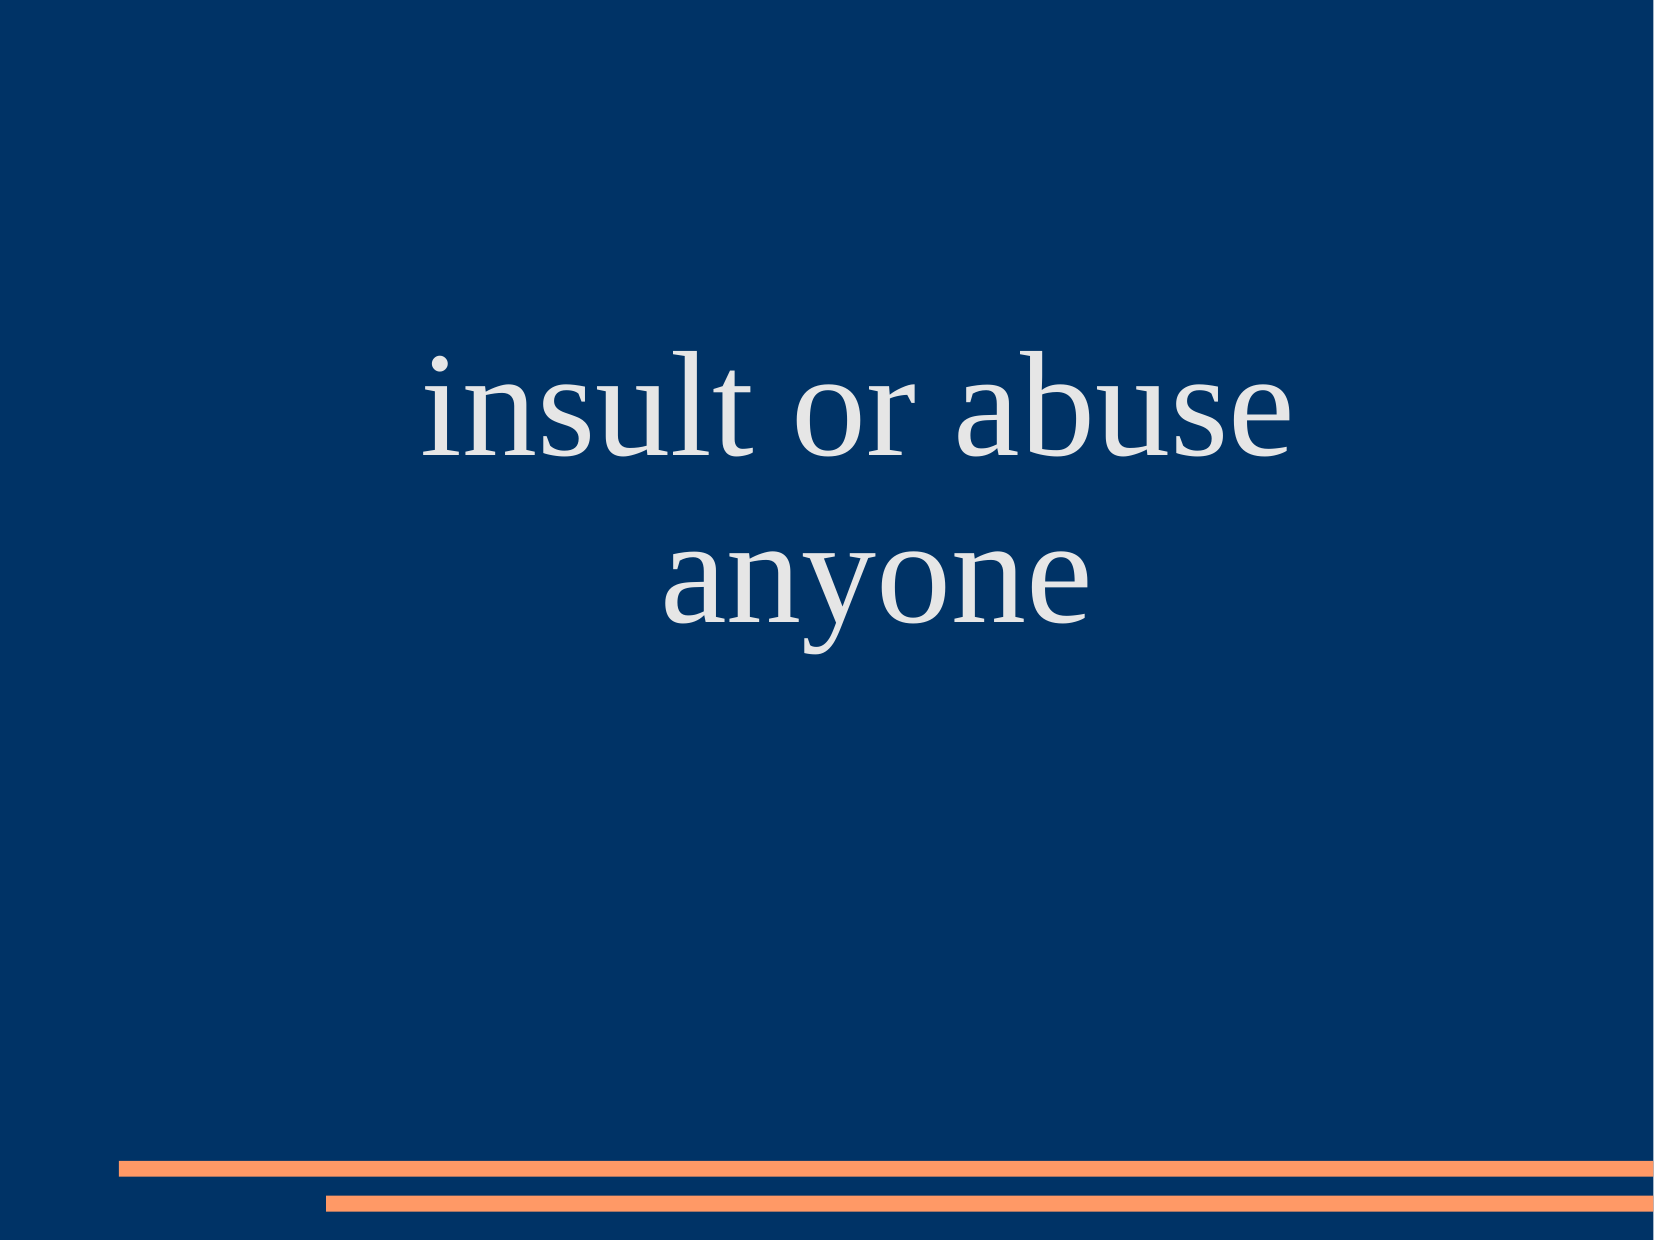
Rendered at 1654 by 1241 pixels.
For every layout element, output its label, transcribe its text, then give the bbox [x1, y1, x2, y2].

list insult or abuse anyone [121, 322, 1561, 1132]
